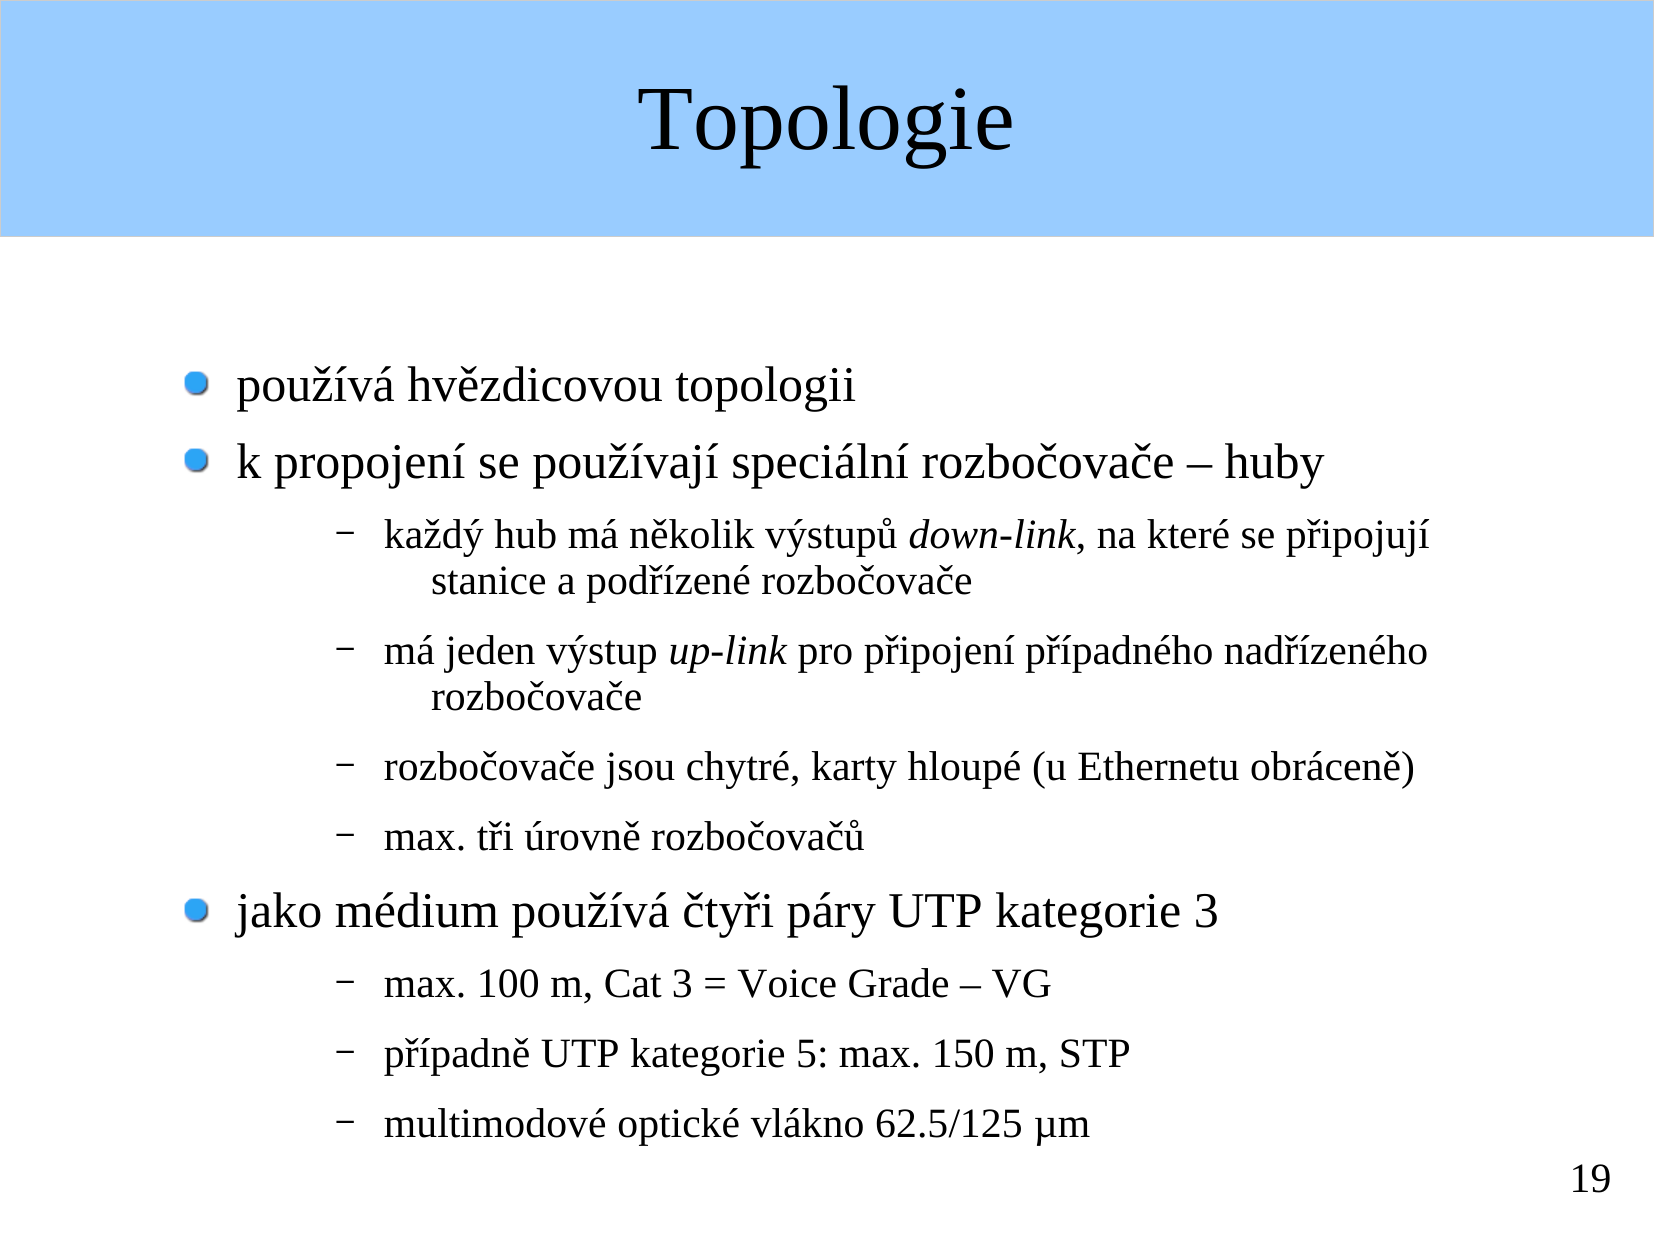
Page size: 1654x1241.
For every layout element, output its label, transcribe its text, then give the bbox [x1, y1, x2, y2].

title Topologie [0, 0, 1654, 237]
list používá hvězdicovou topologii k propojení se používají speciální rozbočovače – huby každý hub má několik výstupů down-link, na které se připojují stanice a podřízené rozbočovače má jeden výstup up-link pro připojení případného nadřízeného rozbočovače rozbočovače jsou chytré, karty hloupé (u Ethernetu obráceně) max. tři úrovně rozbočovačů jako médium používá čtyři páry UTP kategorie 3 max. 100 m, Cat 3 = Voice Grade – VG případně UTP kategorie 5: max. 150 m, STP multimodové optické vlákno 62.5/125 µm [147, 356, 1506, 1217]
